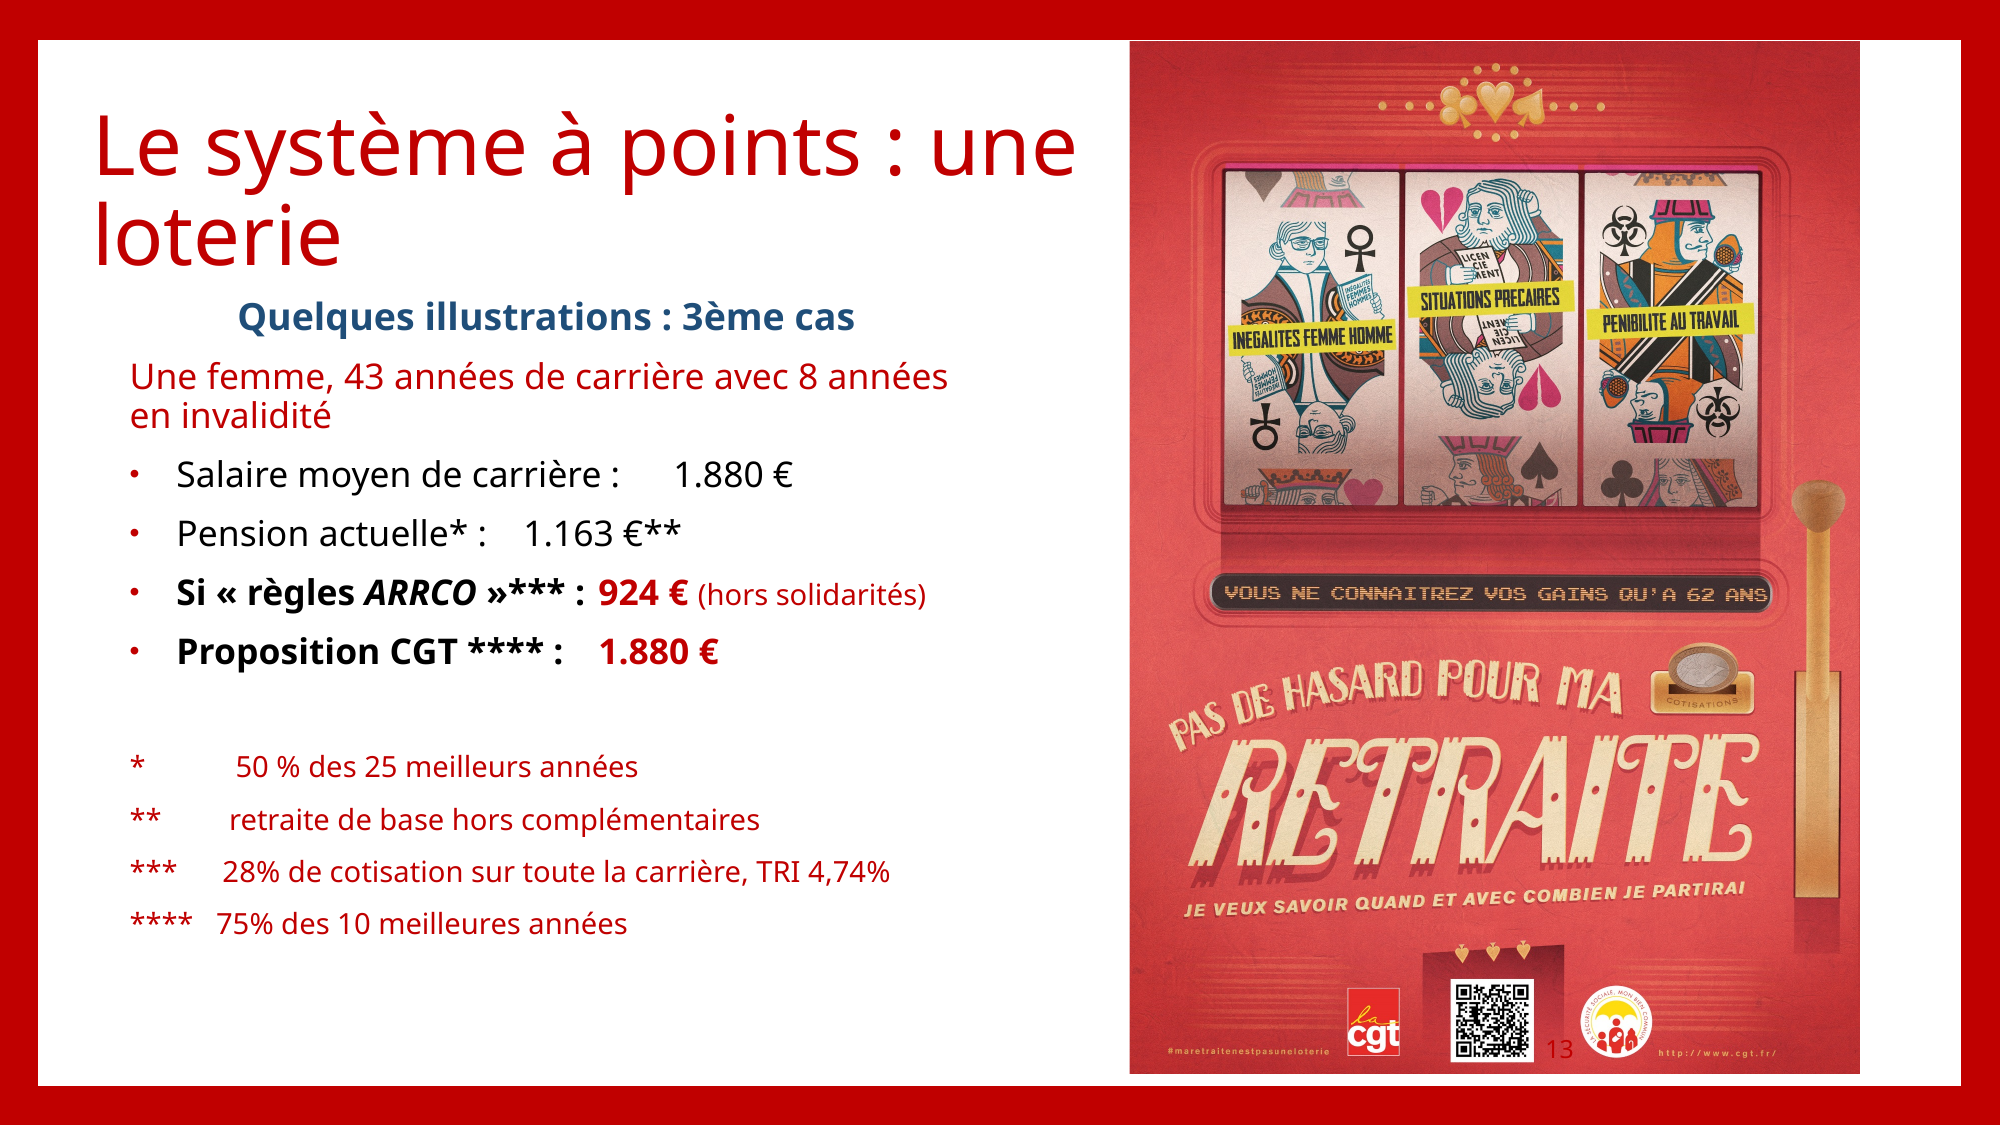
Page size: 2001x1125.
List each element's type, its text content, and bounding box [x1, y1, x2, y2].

picture [1129, 39, 1860, 1074]
text_box [1530, 1020, 1811, 1081]
title Le système à points : une loterie [77, 81, 1129, 291]
list Quelques illustrations : 3ème cas Une femme, 43 années de carrière avec 8 années en invalidité Salaire moyen de carrière : 1.880 € Pension actuelle* : 1.163 €** Si « règles ARRCO »*** : 924 € (hors solidarités) Proposition CGT **** : 1.880 € * 50 % des 25 meilleurs années ** retraite de base hors complémentaires *** 28% de cotisation sur toute la carrière, TRI 4,74% **** 75% des 10 meilleures années [114, 290, 989, 968]
